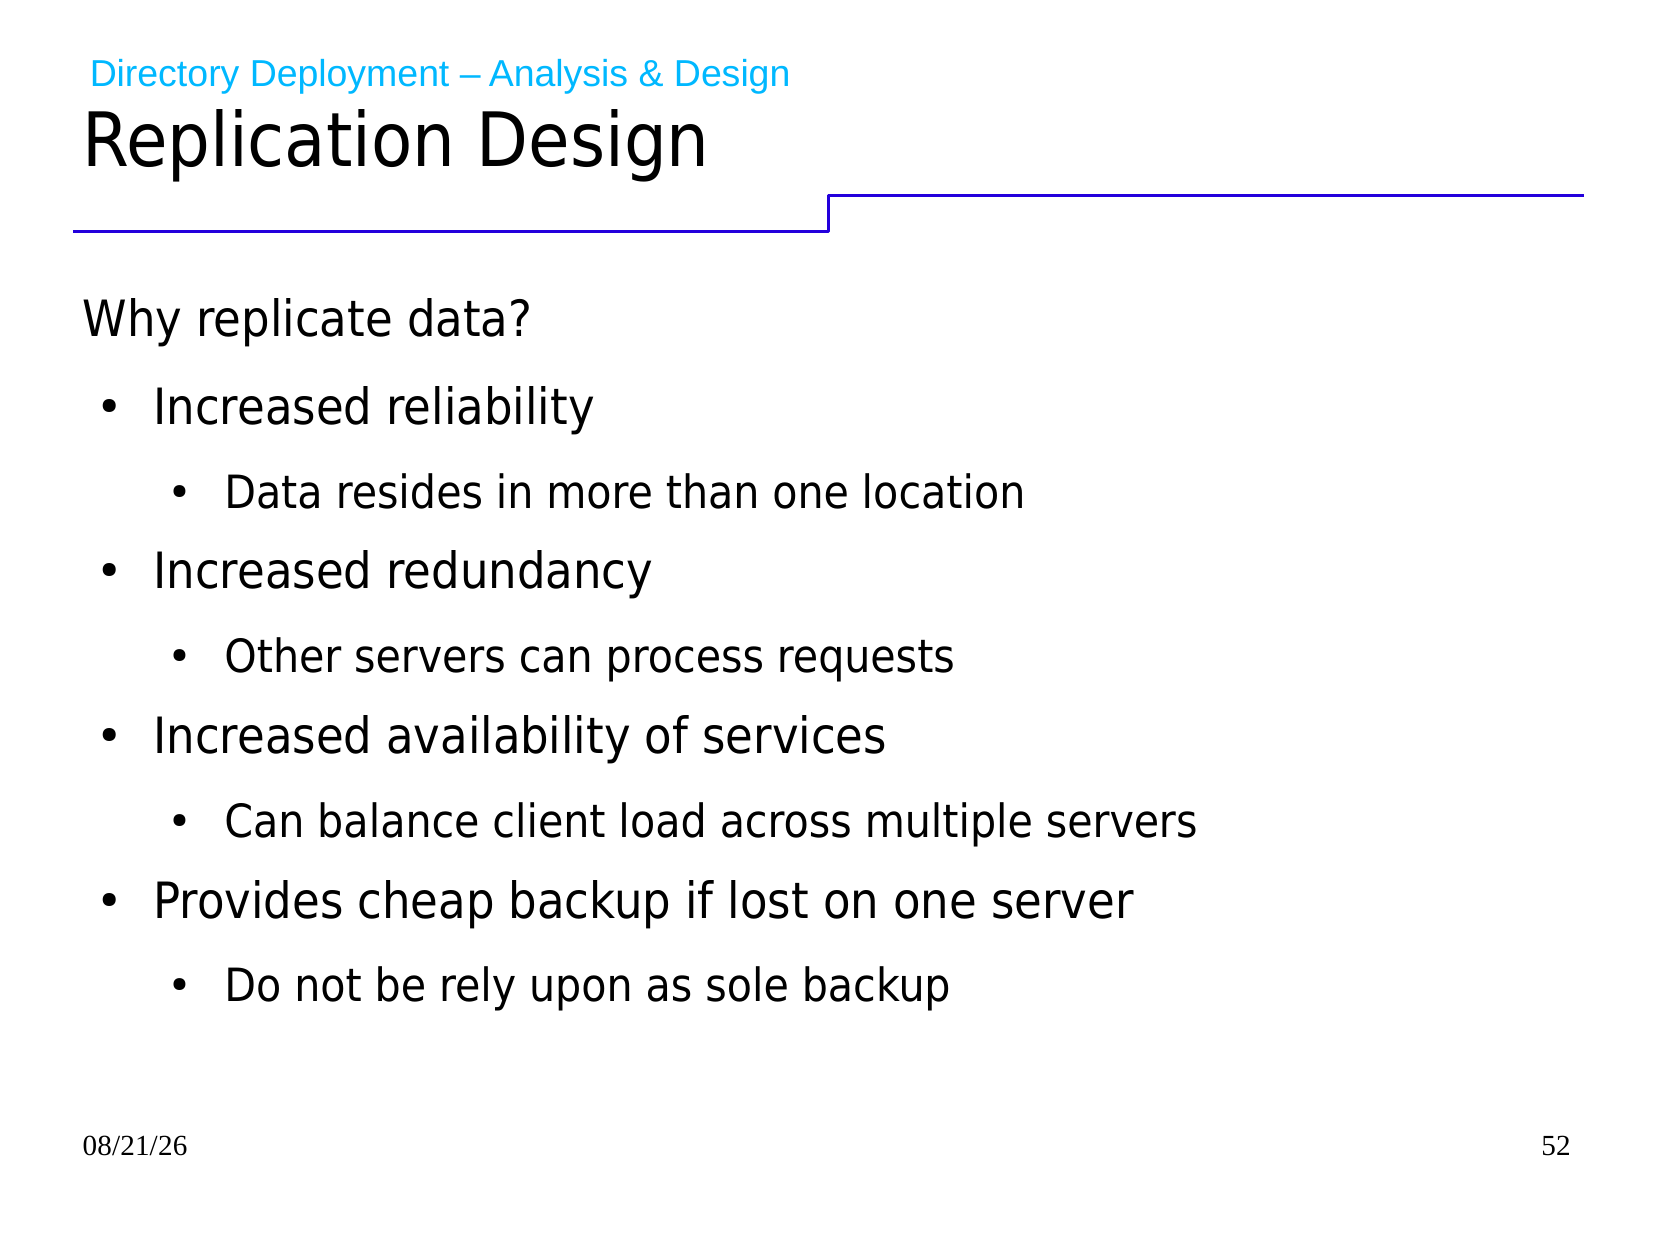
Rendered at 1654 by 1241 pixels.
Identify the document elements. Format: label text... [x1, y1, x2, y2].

text_box Directory Deployment – Analysis & Design [75, 45, 901, 103]
list Why replicate data? Increased reliability Data resides in more than one location Increased redundancy Other servers can process requests Increased availability of services Can balance client load across multiple servers Provides cheap backup if lost on one server Do not be rely upon as sole backup [82, 290, 1571, 1109]
title Replication Design [82, 49, 1571, 232]
